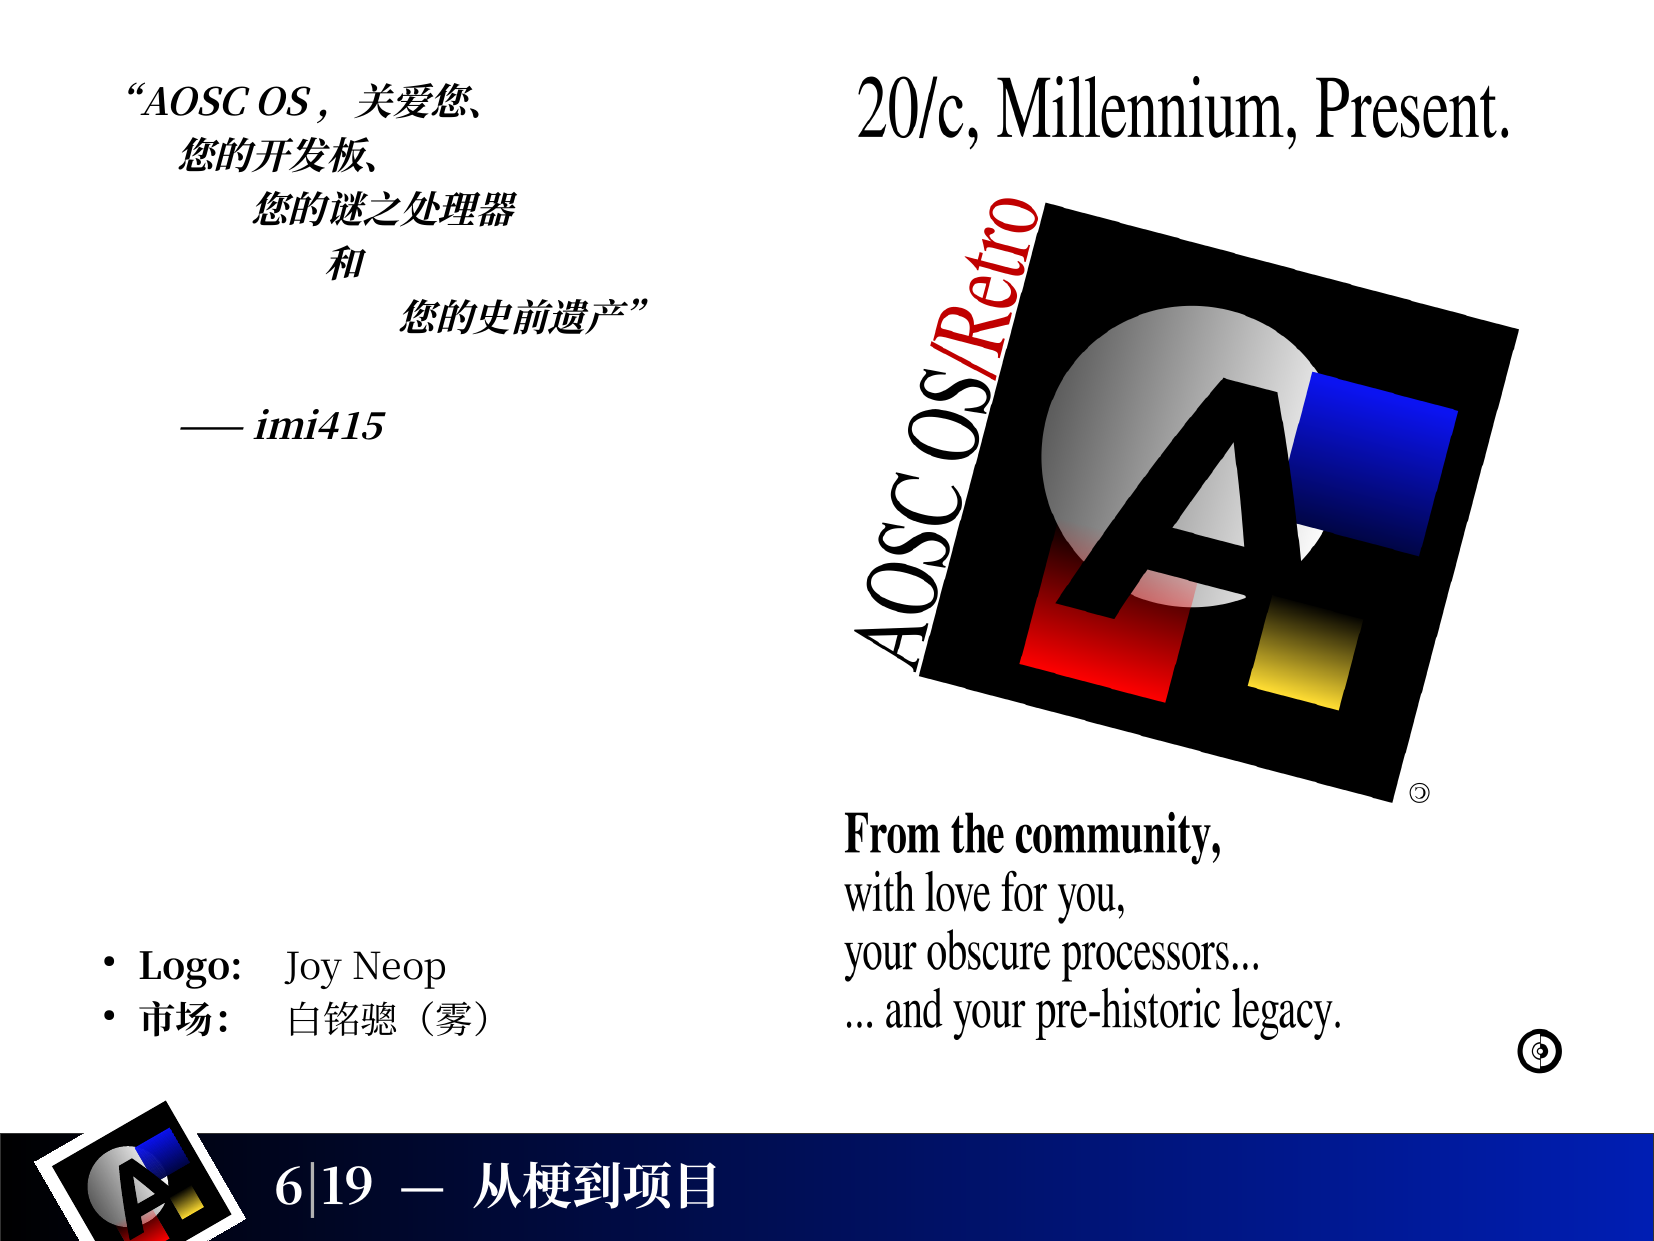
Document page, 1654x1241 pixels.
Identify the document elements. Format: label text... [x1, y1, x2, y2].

text_box “AOSC OS，关爱您、 您的开发板、 您的谜之处理器 和 您的史前遗产” —— imi415 Logo: Joy Neop 市场： 白铭骢（雾） [87, 64, 676, 1052]
text_box <编号>|19 — <slide-name> [259, 1139, 1571, 1241]
picture [776, 64, 1590, 1093]
picture [51, 1100, 232, 1241]
text_box [0, 1084, 1654, 1241]
